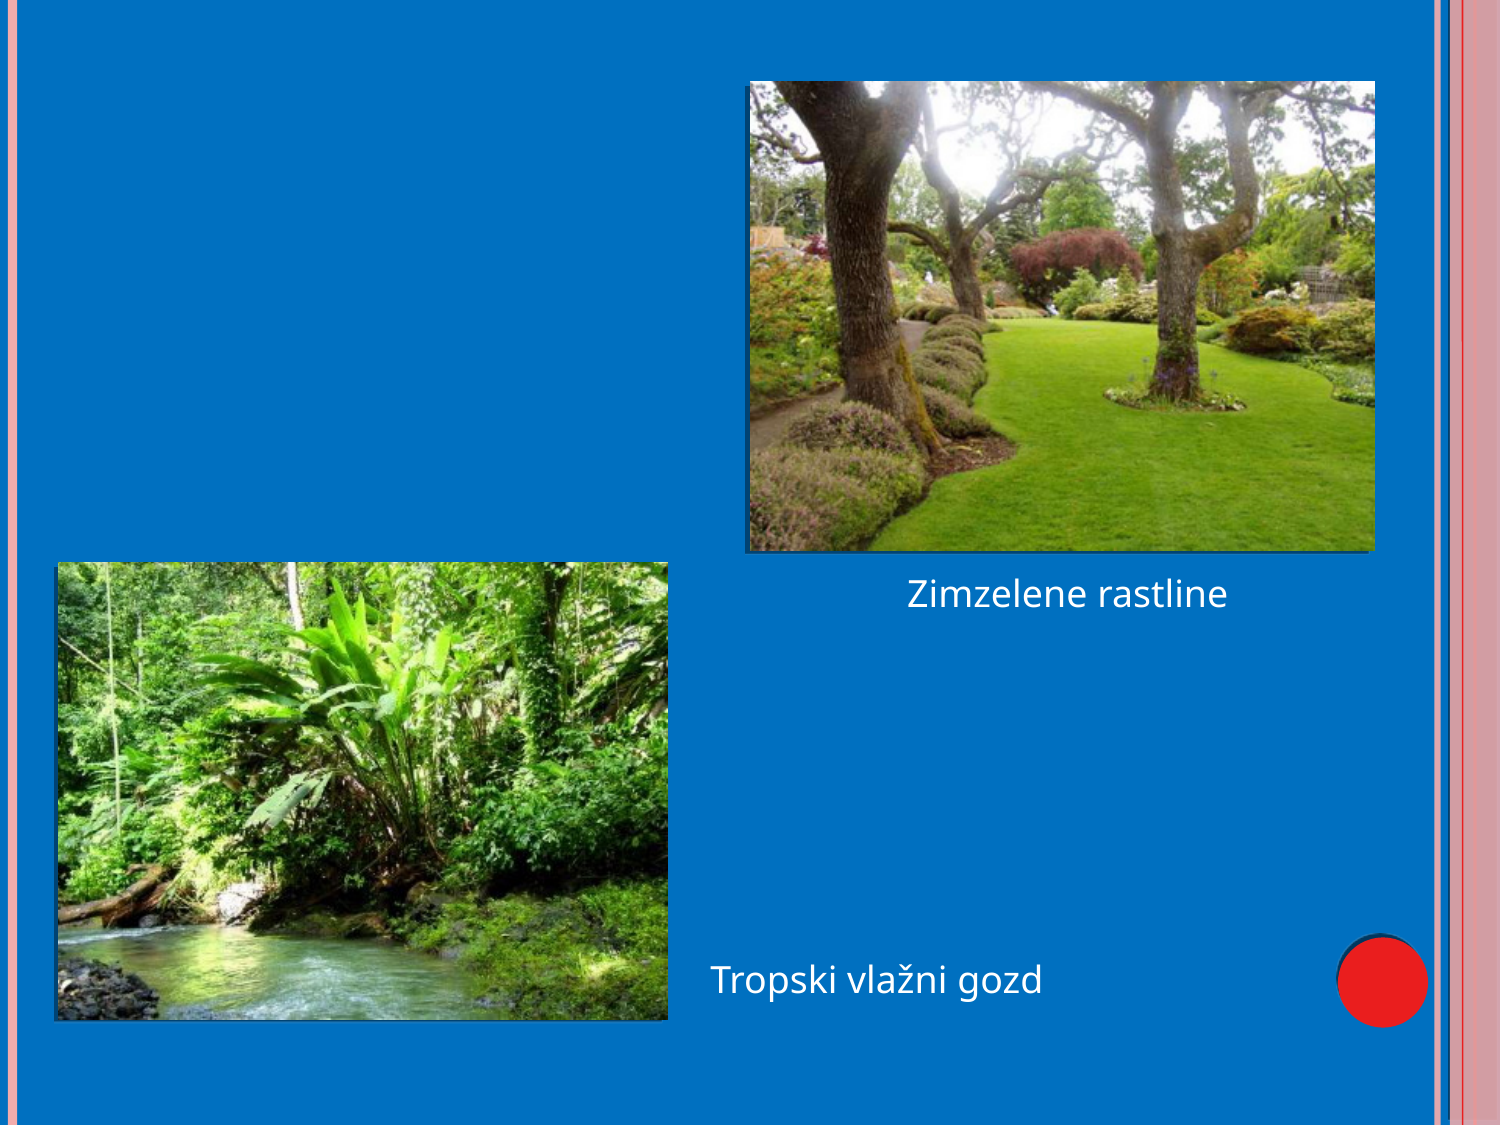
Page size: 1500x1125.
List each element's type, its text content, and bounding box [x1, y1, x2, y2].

text_box Zimzelene rastline [892, 562, 1244, 623]
picture [750, 81, 1375, 551]
text_box Tropski vlažni gozd [695, 949, 1059, 1009]
picture [58, 562, 668, 1020]
